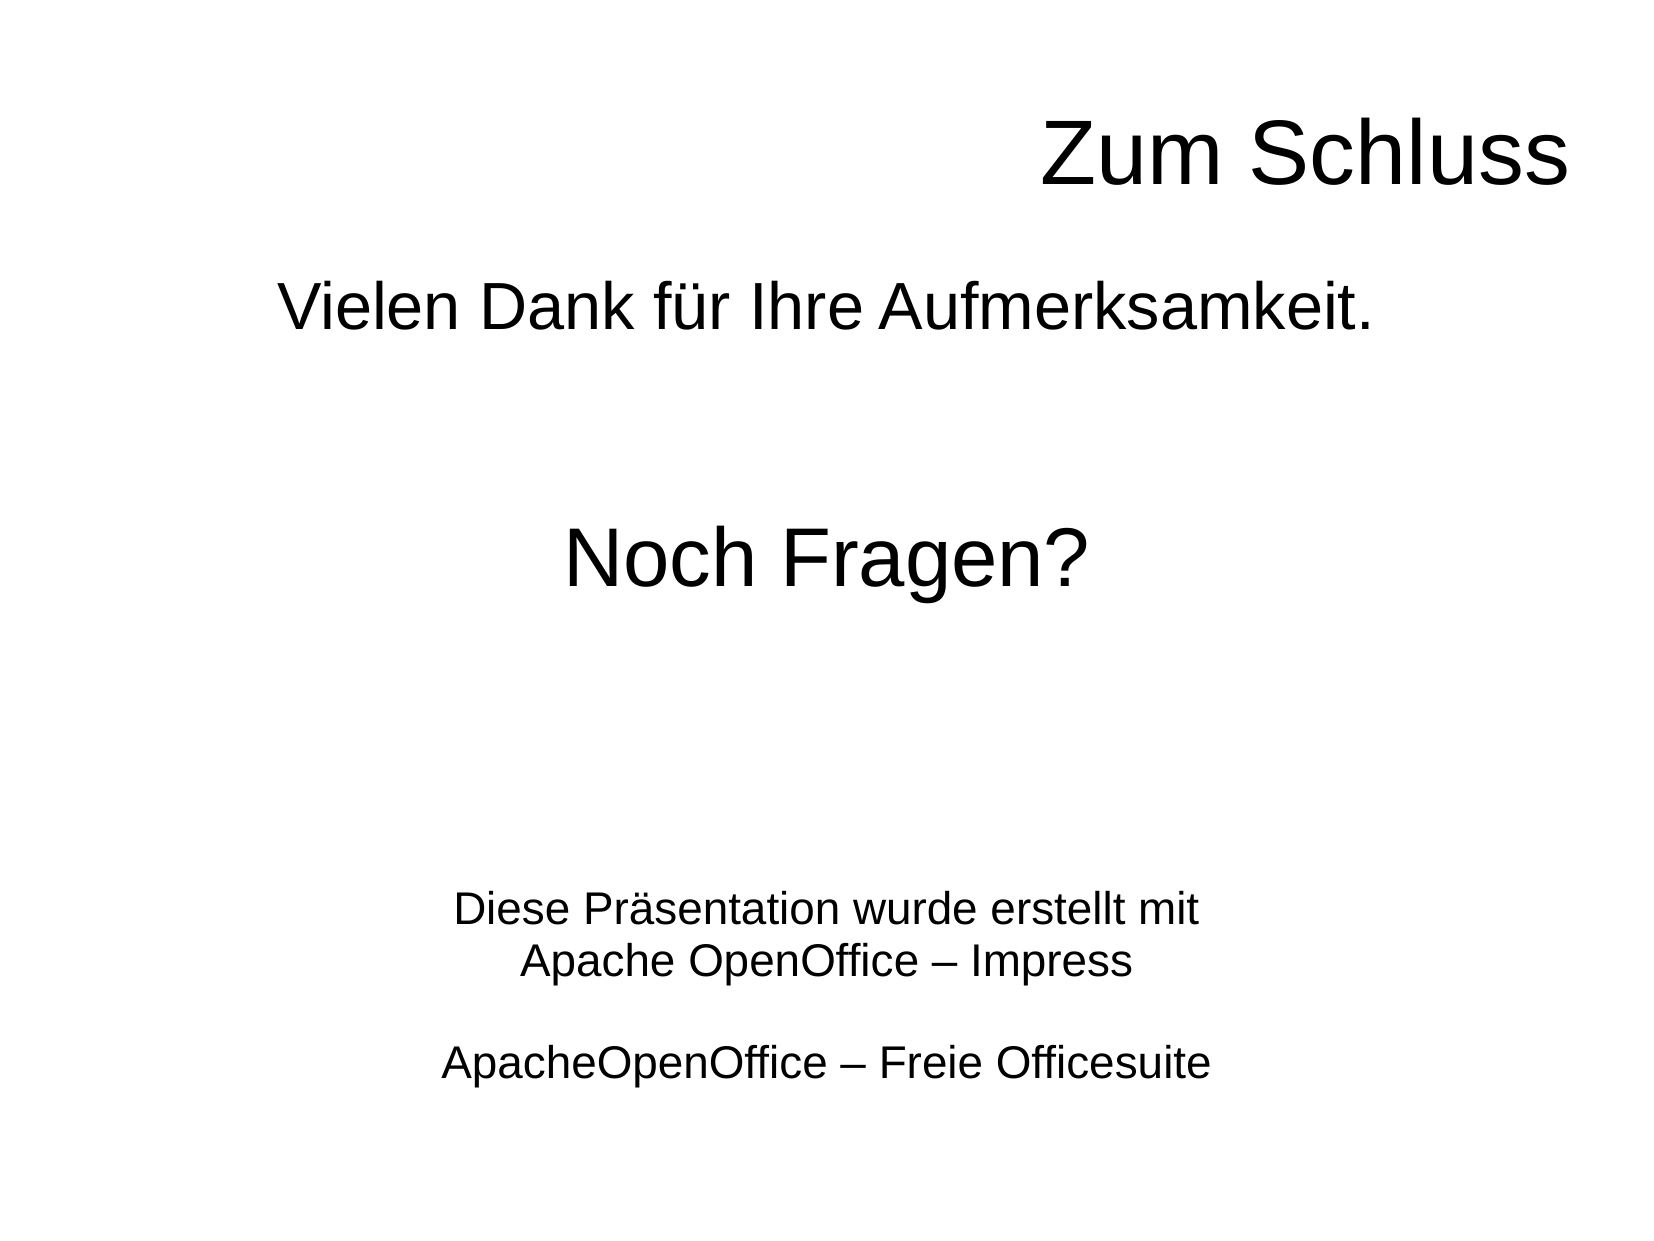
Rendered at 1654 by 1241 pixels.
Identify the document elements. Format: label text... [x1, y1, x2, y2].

subtitle Vielen Dank für Ihre Aufmerksamkeit. Noch Fragen? Diese Präsentation wurde erstellt mit Apache OpenOffice – Impress ApacheOpenOffice – Freie Officesuite [82, 268, 1571, 1131]
title Zum Schluss [82, 49, 1571, 257]
